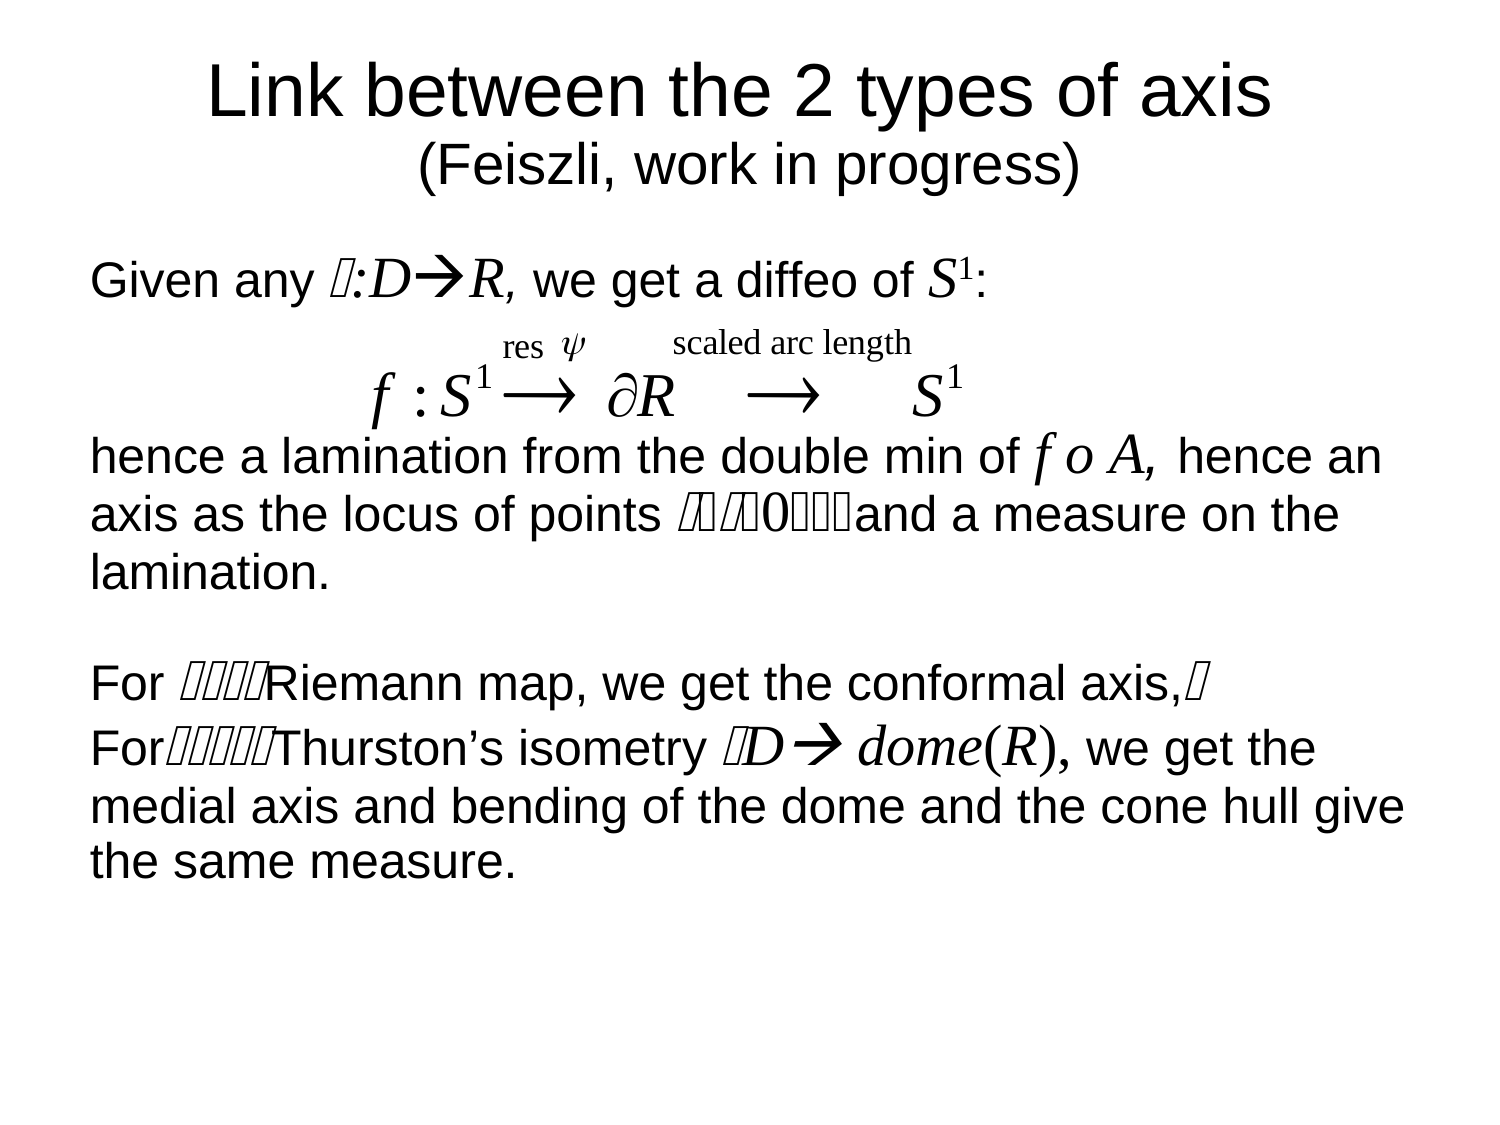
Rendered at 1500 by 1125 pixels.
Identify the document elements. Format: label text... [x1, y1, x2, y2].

text_box Given any :DR, we get a diffeo of S1: hence a lamination from the double min of f o A, hence an axis as the locus of points and a measure on the lamination. For Riemann map, we get the conformal axis, ForThurston’s isometry D dome(R), we get the medial axis and bending of the dome and the cone hull give the same measure. [74, 237, 1450, 985]
title Link between the 2 types of axis (Feiszli, work in progress) [75, 34, 1426, 211]
